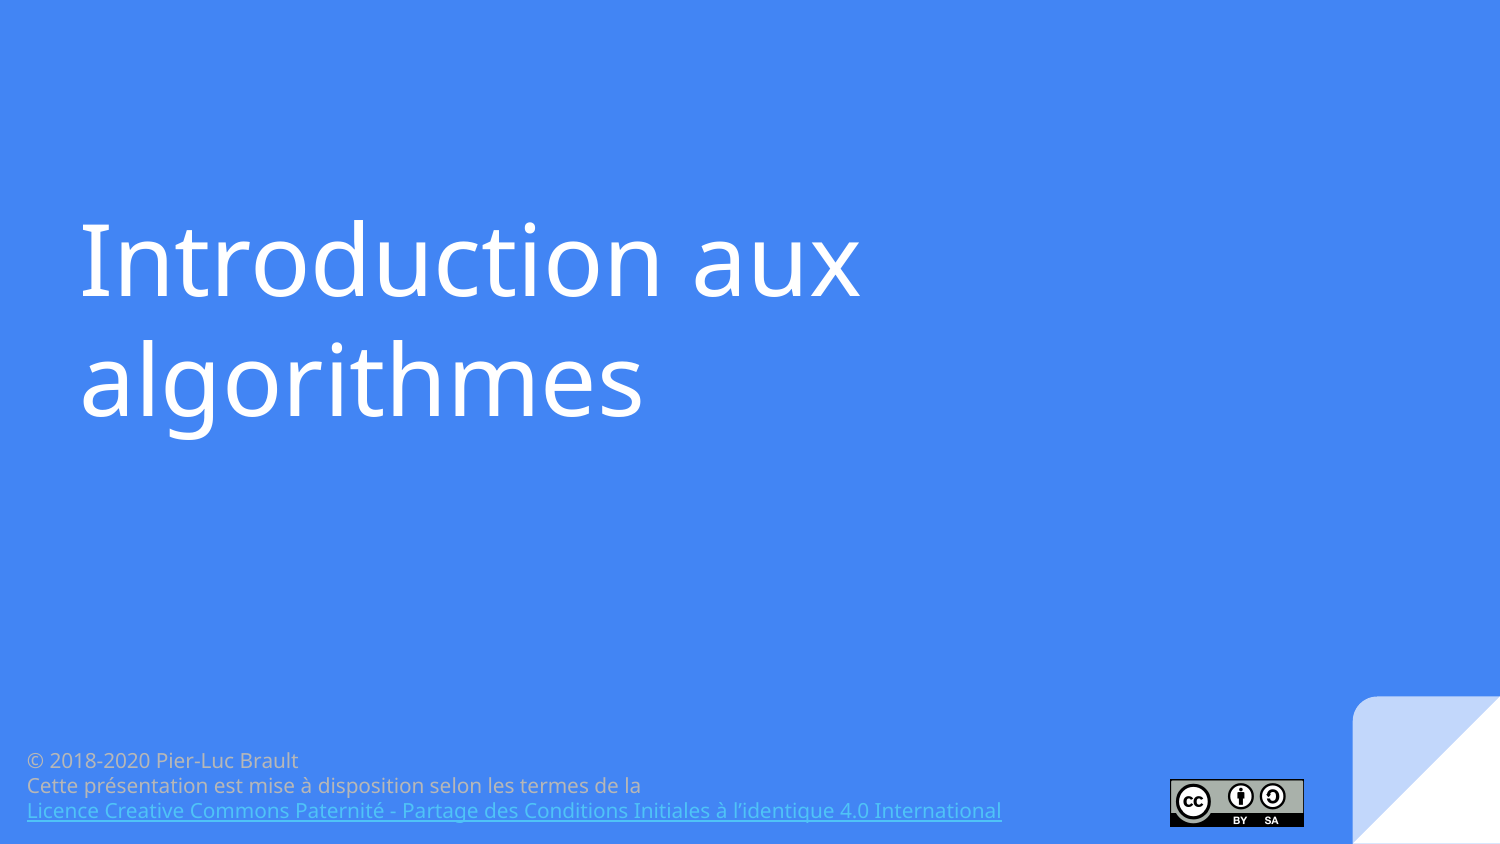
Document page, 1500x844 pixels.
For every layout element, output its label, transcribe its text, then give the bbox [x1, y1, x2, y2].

subtitle © 2018-2020 Pier-Luc Brault Cette présentation est mise à disposition selon les termes de la Licence Creative Commons Paternité - Partage des Conditions Initiales à l’identique 4.0 International [11, 732, 1110, 844]
title Introduction aux algorithmes [64, 178, 1413, 452]
picture [1170, 779, 1304, 827]
